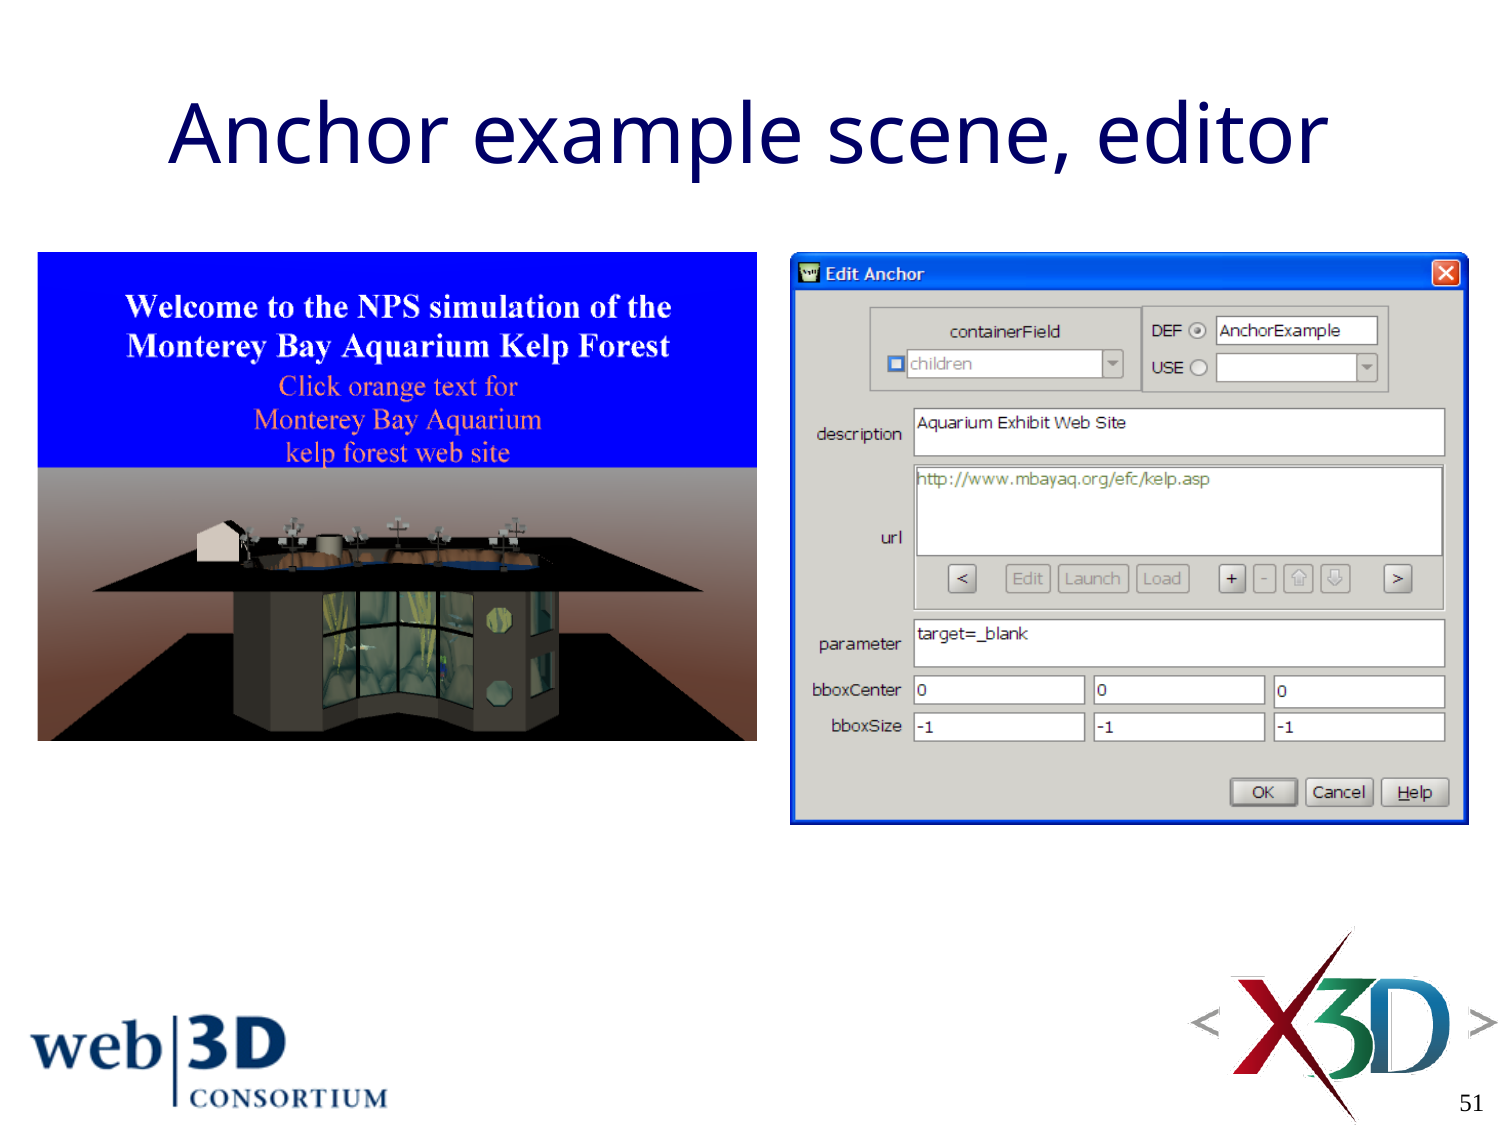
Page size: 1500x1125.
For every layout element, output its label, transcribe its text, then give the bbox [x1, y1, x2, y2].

picture [790, 252, 1469, 826]
picture [37, 252, 757, 741]
picture [12, 998, 413, 1118]
picture [1187, 926, 1500, 1125]
title Anchor example scene, editor [112, 44, 1388, 218]
